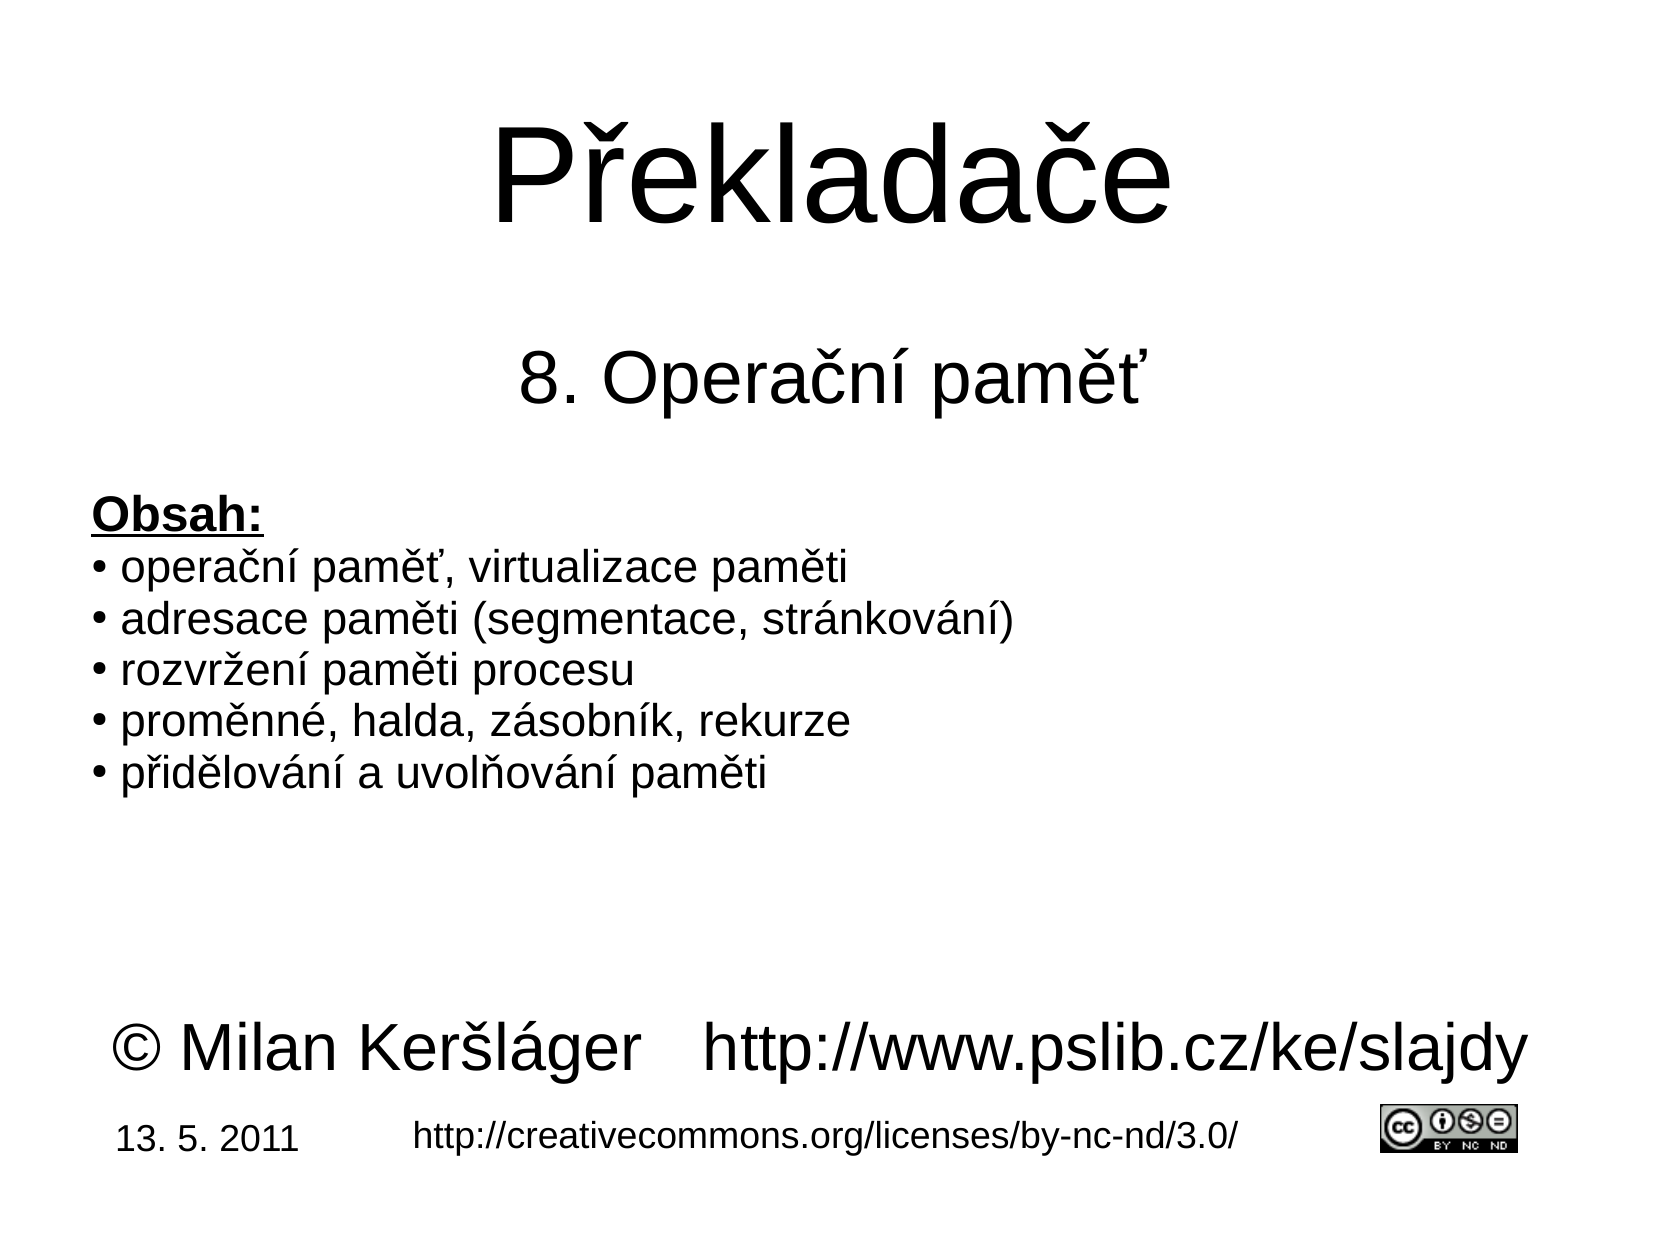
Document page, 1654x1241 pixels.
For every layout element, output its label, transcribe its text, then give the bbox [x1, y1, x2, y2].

picture [1380, 1104, 1518, 1153]
title Překladače 8. Operační paměť [88, 56, 1577, 461]
text_box Obsah: operační paměť, virtualizace paměti adresace paměti (segmentace, stránkování) rozvržení paměti procesu proměnné, halda, zásobník, rekurze přidělování a uvolňování paměti [76, 478, 1583, 806]
text_box http://creativecommons.org/licenses/by-nc-nd/3.0/ [339, 1107, 1313, 1165]
text_box 13.5.2011 [100, 1110, 337, 1168]
list © Milan Keršláger http://www.pslib.cz/ke/slajdy [76, 1009, 1565, 1087]
